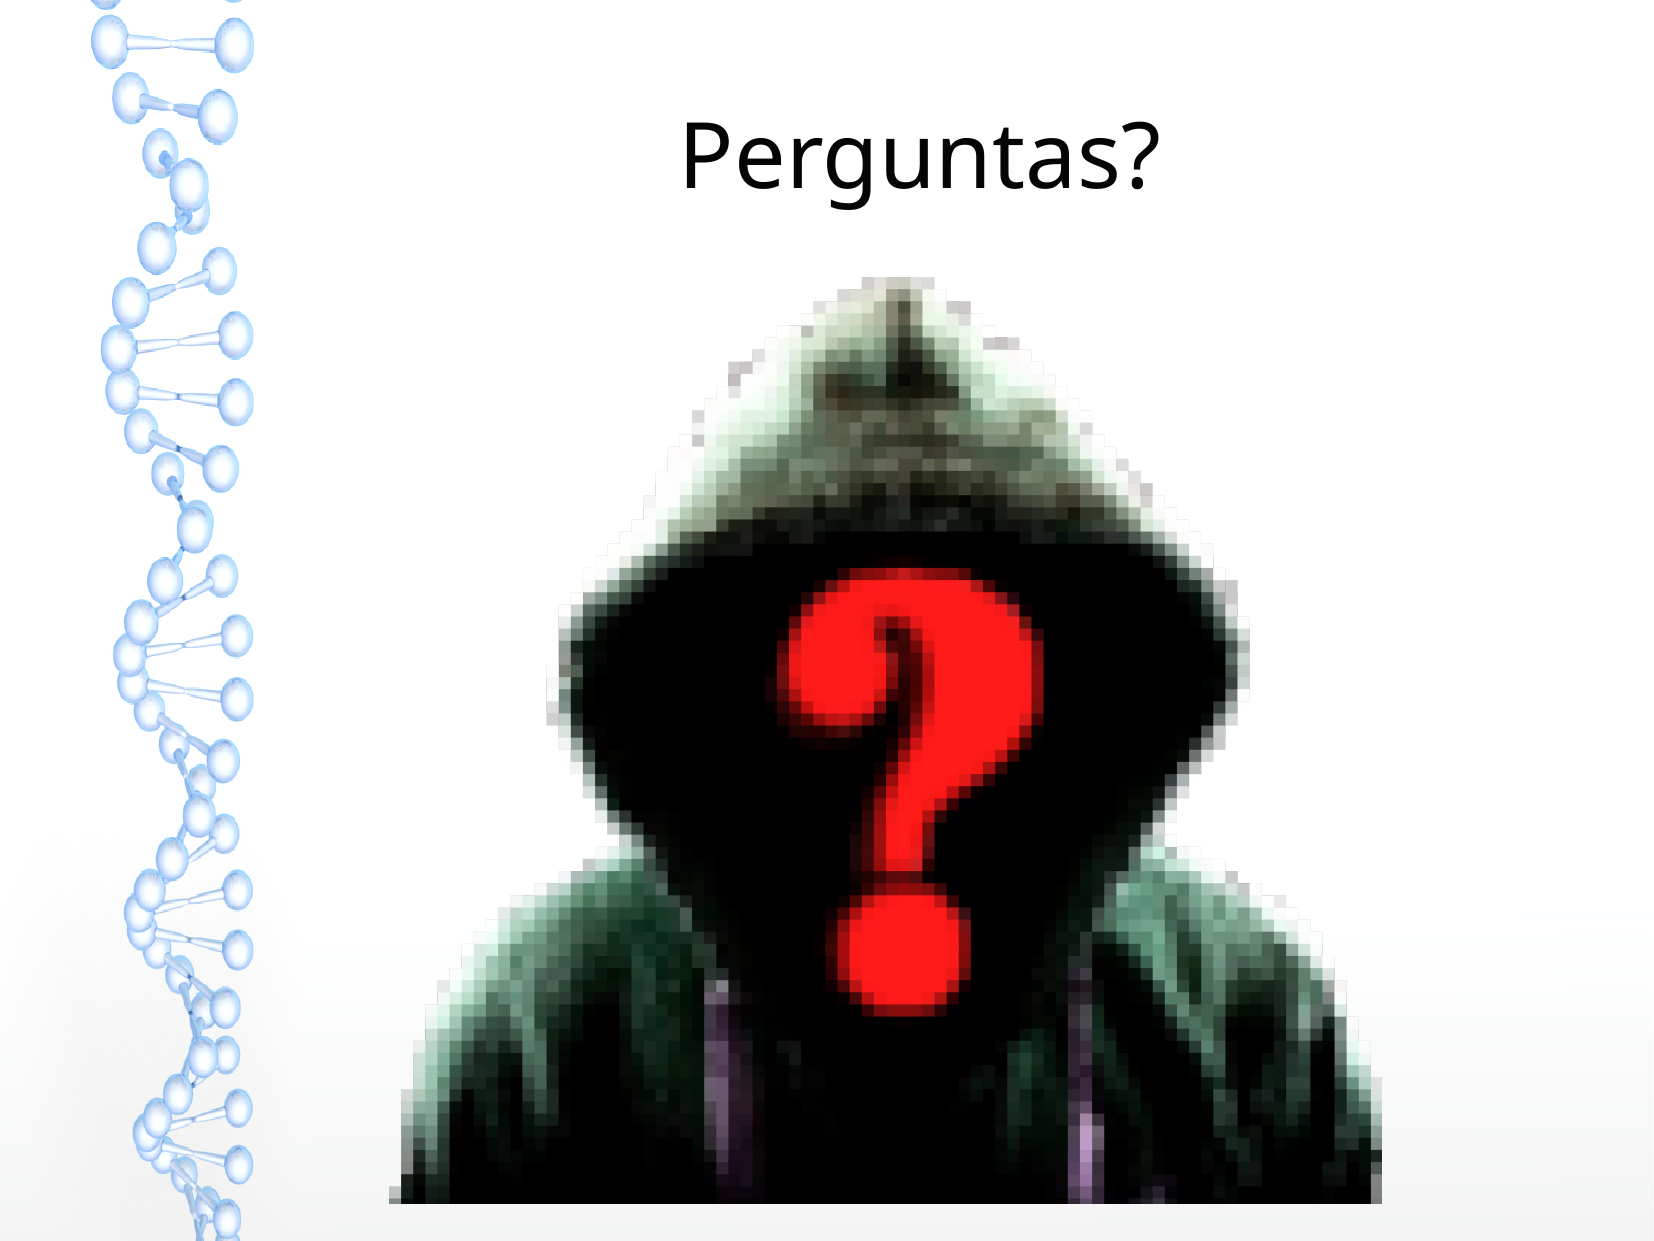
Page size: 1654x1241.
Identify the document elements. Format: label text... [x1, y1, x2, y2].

title Perguntas? [269, 49, 1571, 257]
picture [0, 0, 1654, 1241]
